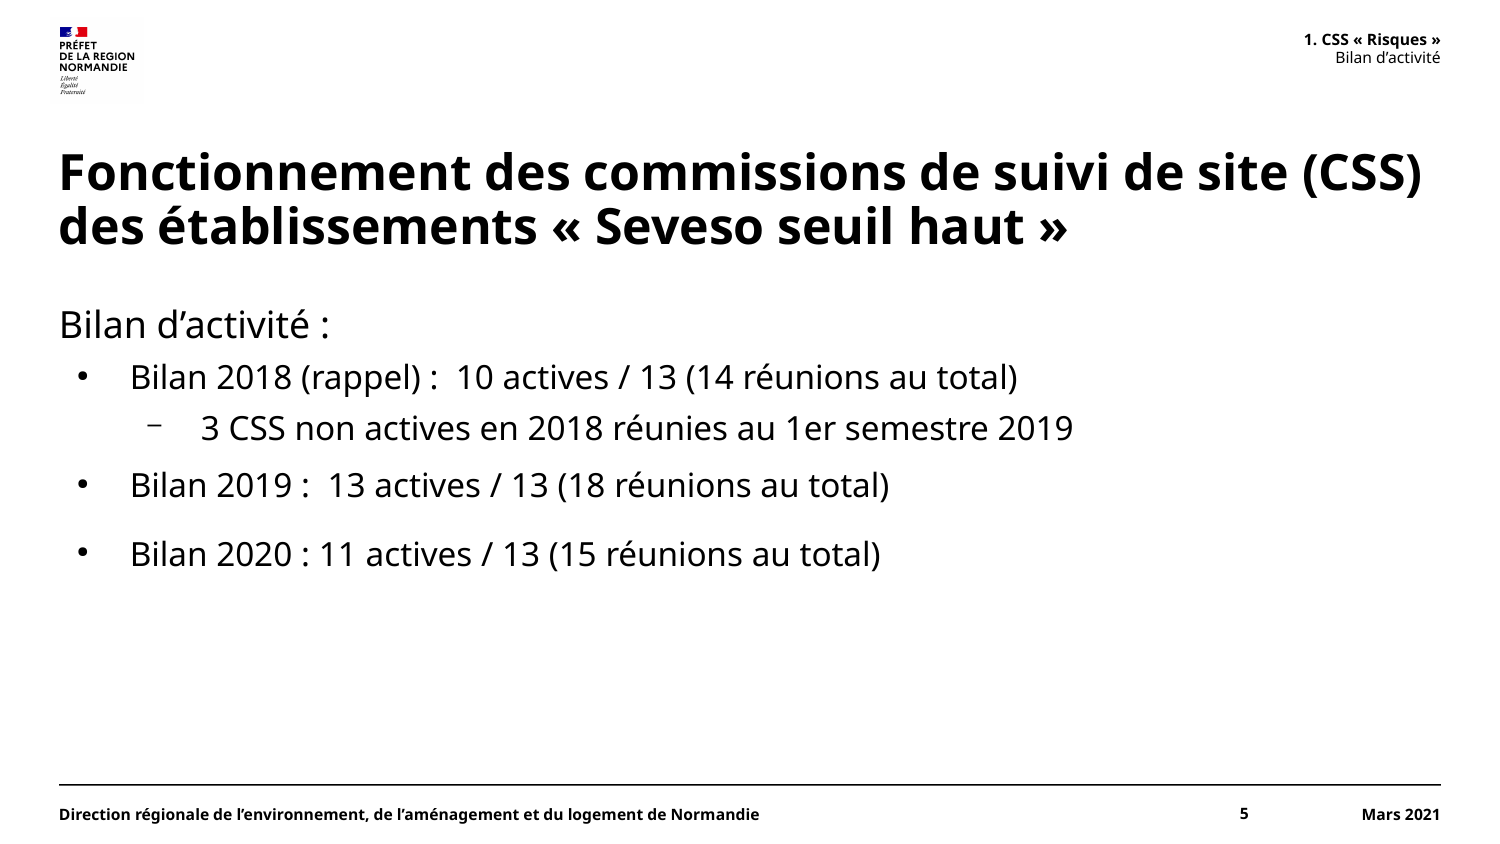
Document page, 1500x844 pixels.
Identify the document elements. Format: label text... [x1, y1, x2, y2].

footer Direction régionale de l’environnement, de l’aménagement et du logement de Normandie [59, 784, 1027, 844]
picture [50, 17, 144, 104]
slide_number Mars 2021 [1249, 784, 1441, 844]
list CSS « Risques » Bilan d’activité [543, 29, 1441, 89]
title Fonctionnement des commissions de suivi de site (CSS) des établissements « Seveso seuil haut » [59, 147, 1441, 266]
slide_number 27 [1027, 784, 1249, 844]
list Bilan d’activité : Bilan 2018 (rappel) : 10 actives / 13 (14 réunions au total) 3 CSS non actives en 2018 réunies au 1er semestre 2019 Bilan 2019 : 13 actives / 13 (18 réunions au total) Bilan 2020 : 11 actives / 13 (15 réunions au total) [59, 301, 1454, 724]
